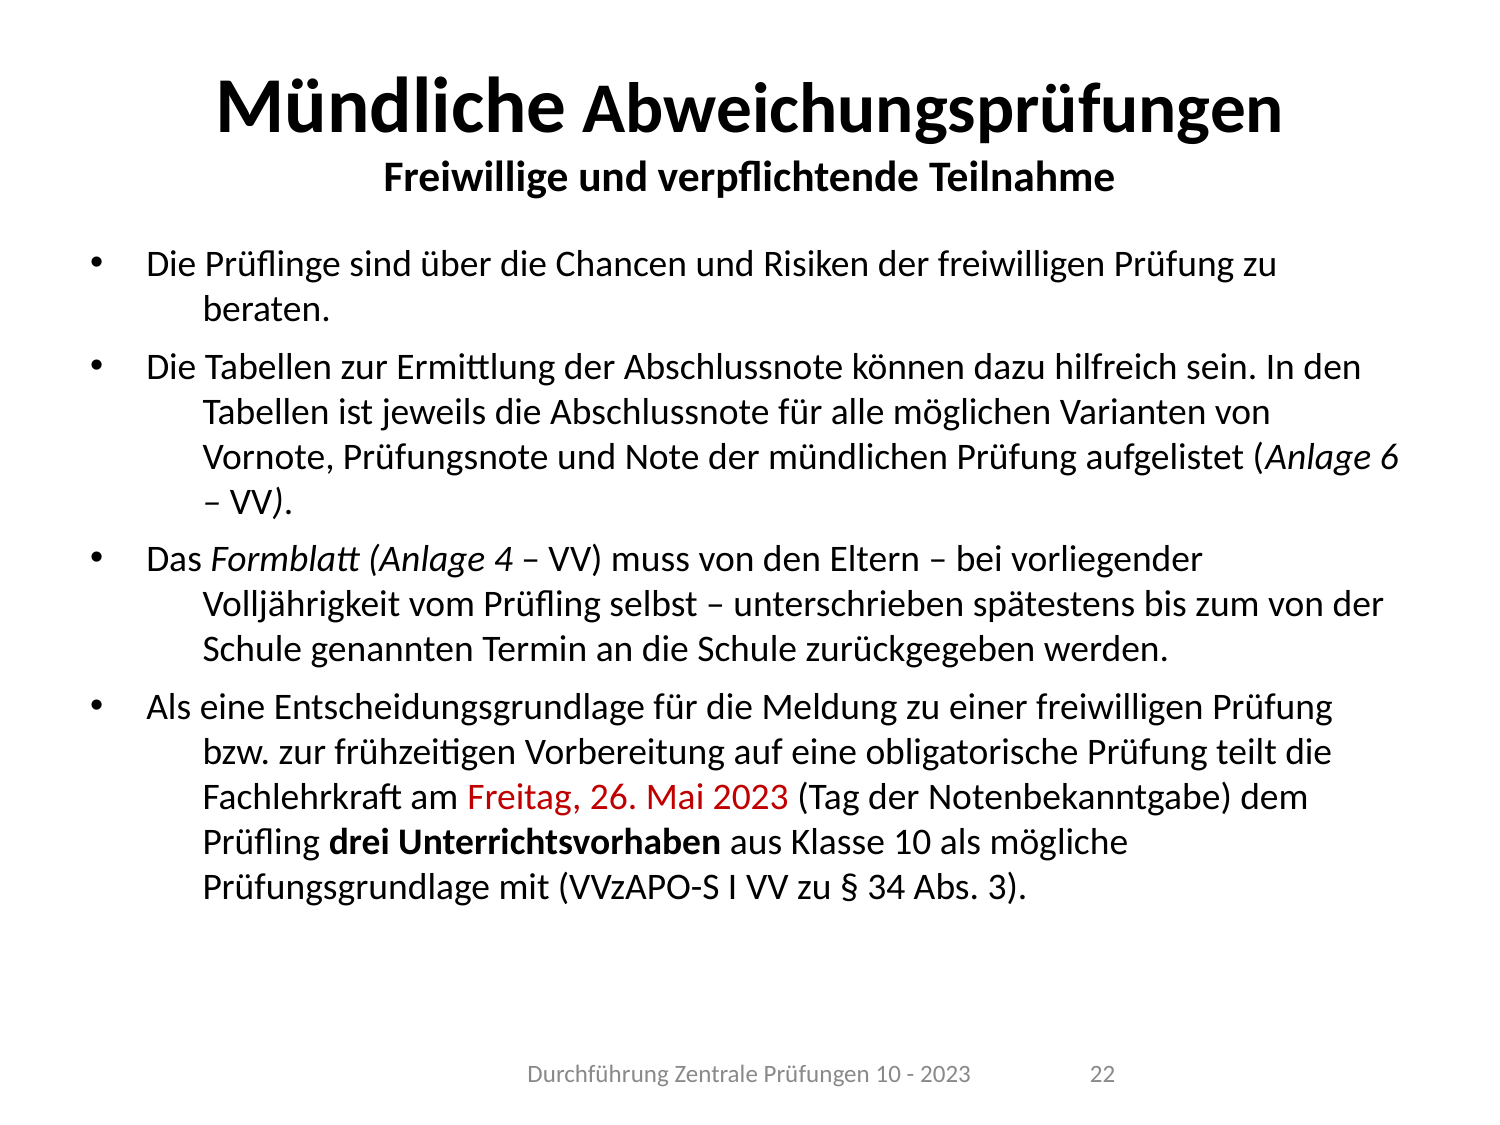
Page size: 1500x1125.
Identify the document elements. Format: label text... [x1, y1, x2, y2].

text_box 22 [1074, 1042, 1426, 1103]
title Mündliche Abweichungsprüfungen Freiwillige und verpflichtende Teilnahme [75, 45, 1426, 209]
list Die Prüflinge sind über die Chancen und Risiken der freiwilligen Prüfung zu beraten. Die Tabellen zur Ermittlung der Abschlussnote können dazu hilfreich sein. In den Tabellen ist jeweils die Abschlussnote für alle möglichen Varianten von Vornote, Prüfungsnote und Note der mündlichen Prüfung aufgelistet (Anlage 6 – VV). Das Formblatt (Anlage 4 – VV) muss von den Eltern – bei vorliegender Volljährigkeit vom Prüfling selbst – unterschrieben spätestens bis zum von der Schule genannten Termin an die Schule zurückgegeben werden. Als eine Entscheidungsgrundlage für die Meldung zu einer freiwilligen Prüfung bzw. zur frühzeitigen Vorbereitung auf eine obligatorische Prüfung teilt die Fachlehrkraft am Freitag, 26. Mai 2023 (Tag der Notenbekanntgabe) dem Prüfling drei Unterrichtsvorhaben aus Klasse 10 als mögliche Prüfungsgrundlage mit (VVzAPO-S I VV zu § 34 Abs. 3). [75, 231, 1426, 1005]
text_box Durchführung Zentrale Prüfungen 10 - 2023 [512, 1042, 988, 1103]
